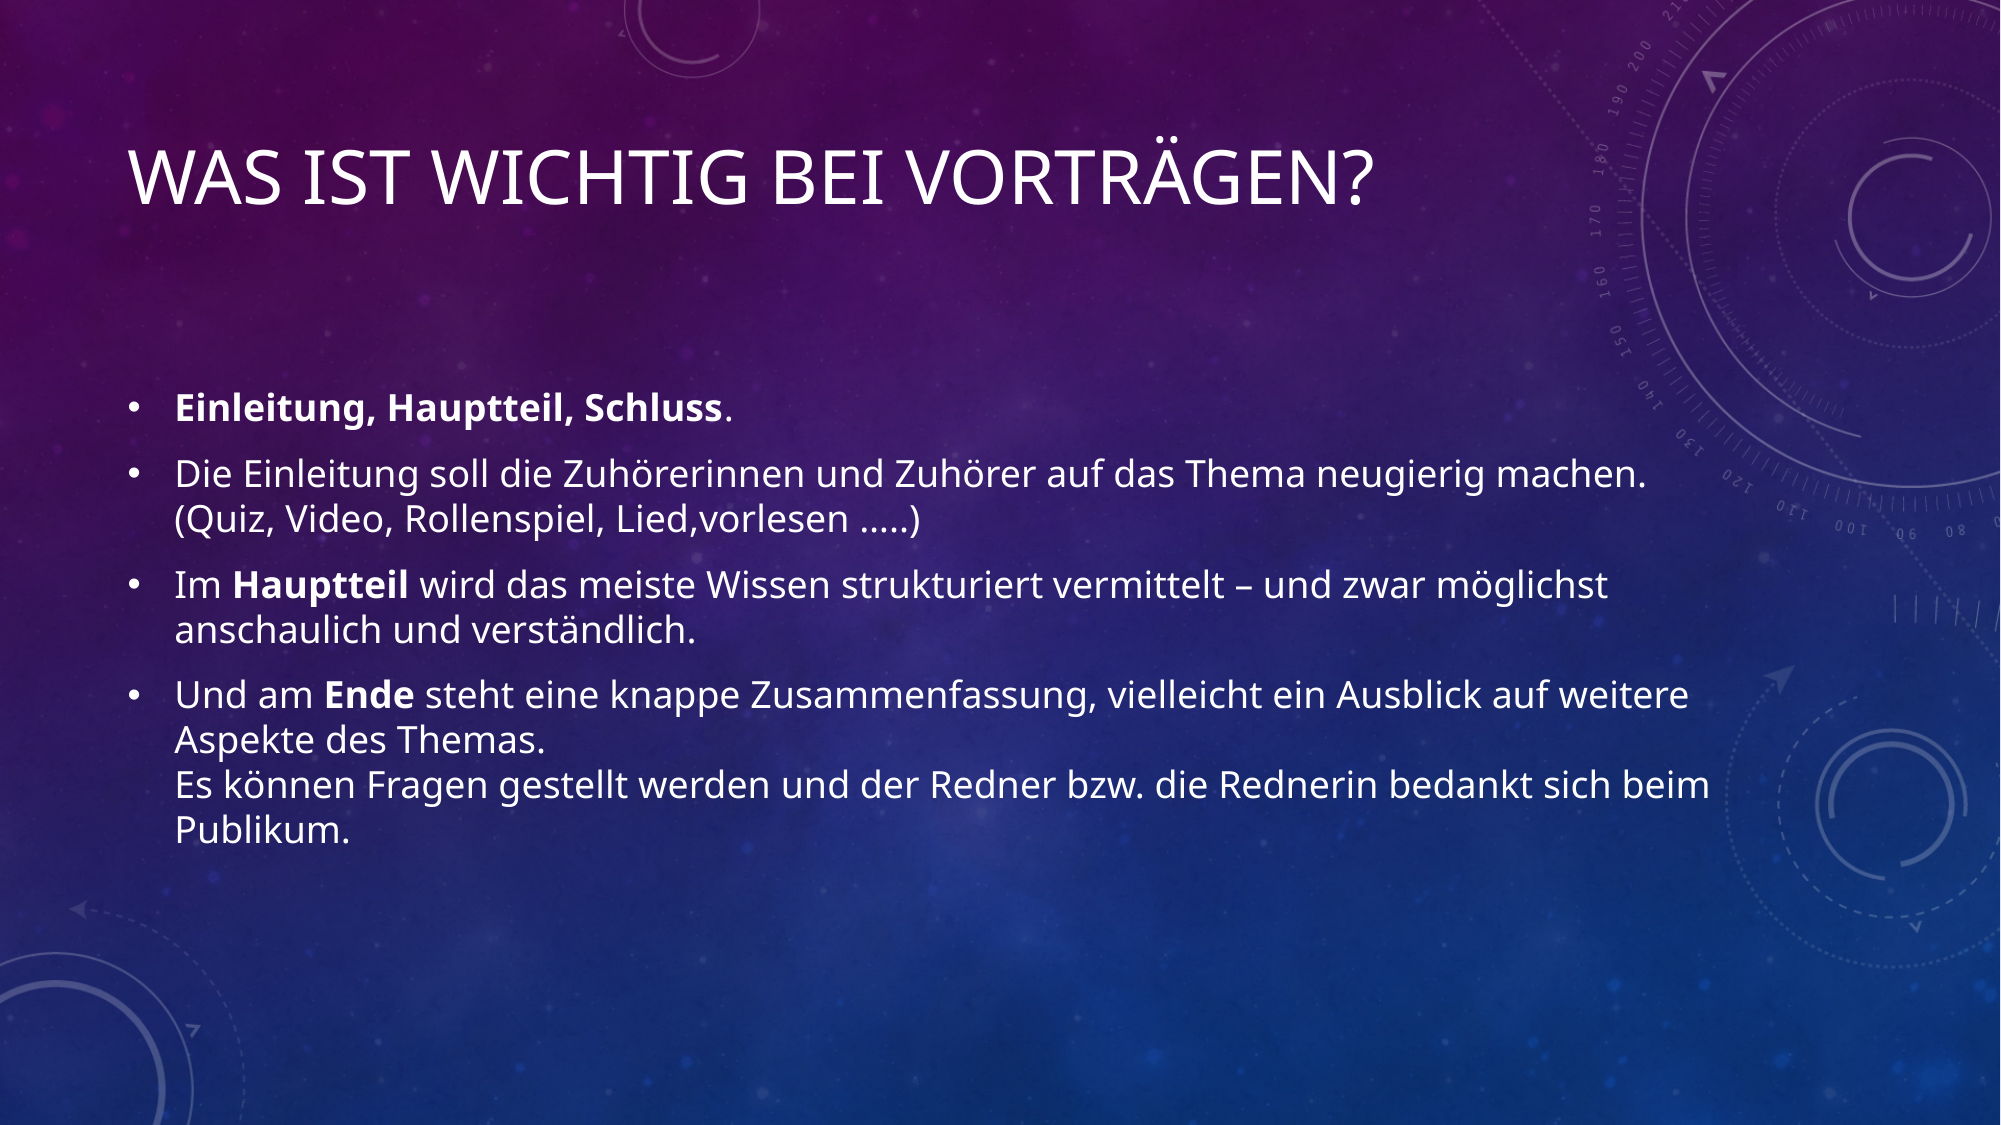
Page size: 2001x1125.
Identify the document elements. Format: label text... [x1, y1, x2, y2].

title Was ist wichtig bei Vorträgen? [112, 99, 1775, 339]
list Einleitung, Hauptteil, Schluss. Die Einleitung soll die Zuhörerinnen und Zuhörer auf das Thema neugierig machen. (Quiz, Video, Rollenspiel, Lied,vorlesen …..) Im Hauptteil wird das meiste Wissen strukturiert vermittelt – und zwar möglichst anschaulich und verständlich. Und am Ende steht eine knappe Zusammenfassung, vielleicht ein Ausblick auf weitere Aspekte des Themas. Es können Fragen gestellt werden und der Redner bzw. die Rednerin bedankt sich beim Publikum. [112, 351, 1775, 950]
picture [0, 0, 2001, 1125]
